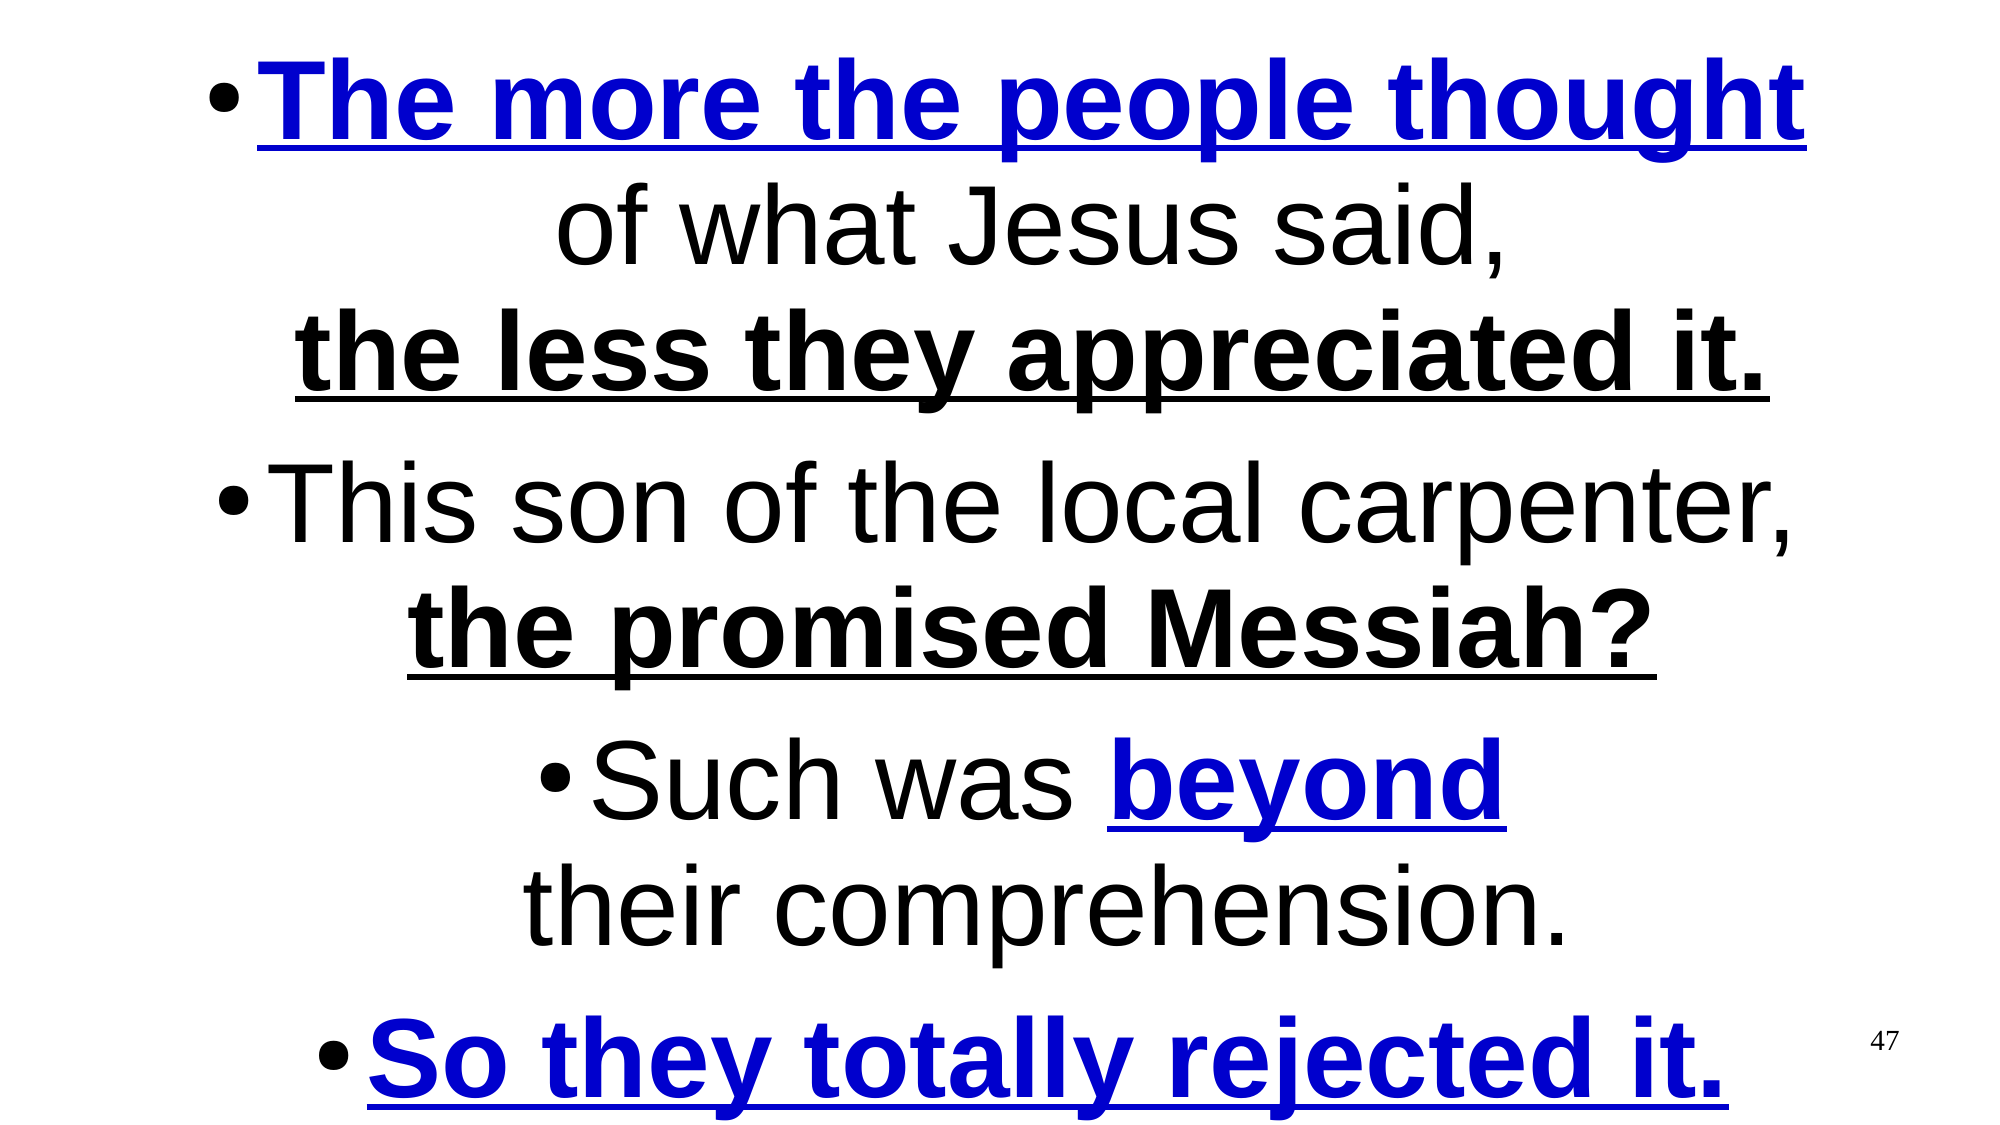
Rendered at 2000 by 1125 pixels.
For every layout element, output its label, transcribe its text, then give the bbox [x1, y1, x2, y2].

list The more the people thought of what Jesus said, the less they appreciated it. This son of the local carpenter, the promised Messiah? Such was beyond their comprehension. So they totally rejected it. [37, 37, 1988, 1125]
